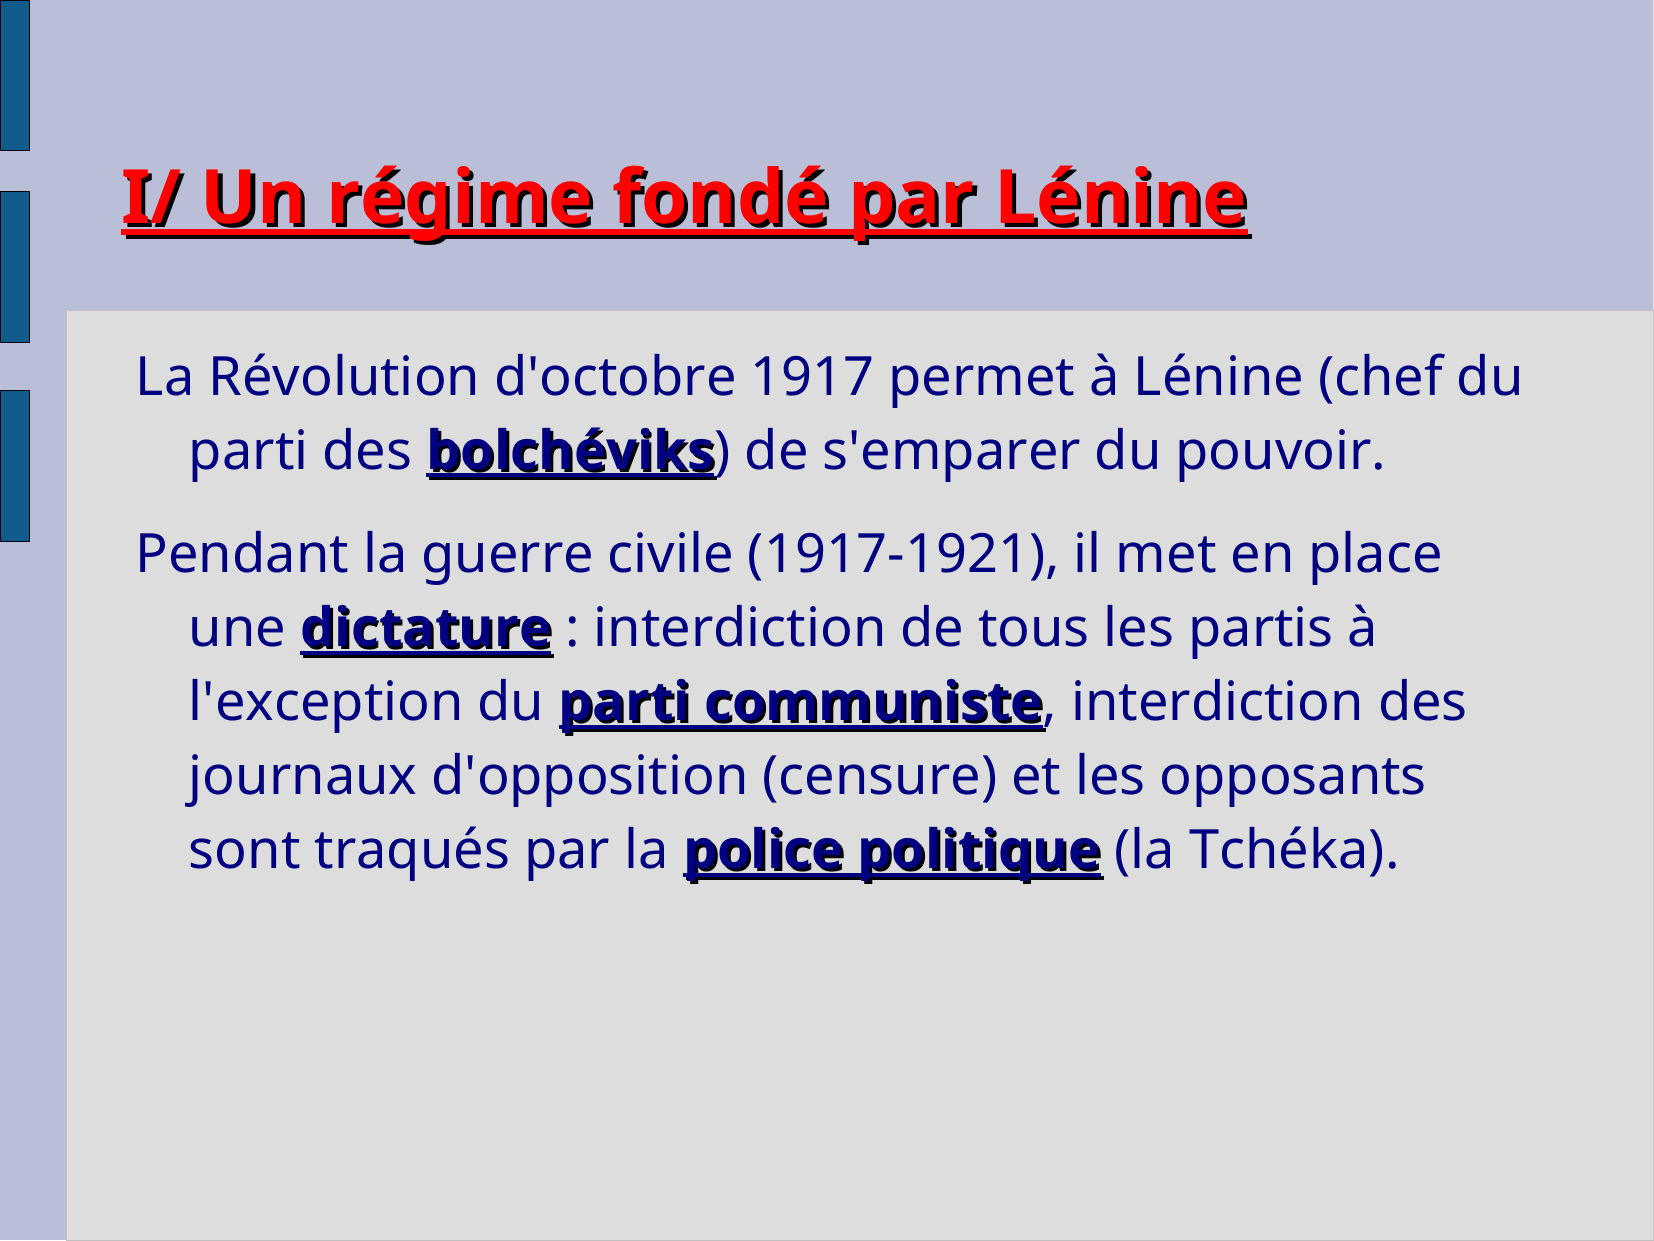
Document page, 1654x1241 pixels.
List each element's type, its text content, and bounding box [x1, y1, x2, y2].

title I/ Un régime fondé par Lénine [121, 91, 1534, 299]
list La Révolution d'octobre 1917 permet à Lénine (chef du parti des bolchéviks) de s'emparer du pouvoir. Pendant la guerre civile (1917-1921), il met en place une dictature : interdiction de tous les partis à l'exception du parti communiste, interdiction des journaux d'opposition (censure) et les opposants sont traqués par la police politique (la Tchéka). [118, 337, 1531, 1211]
